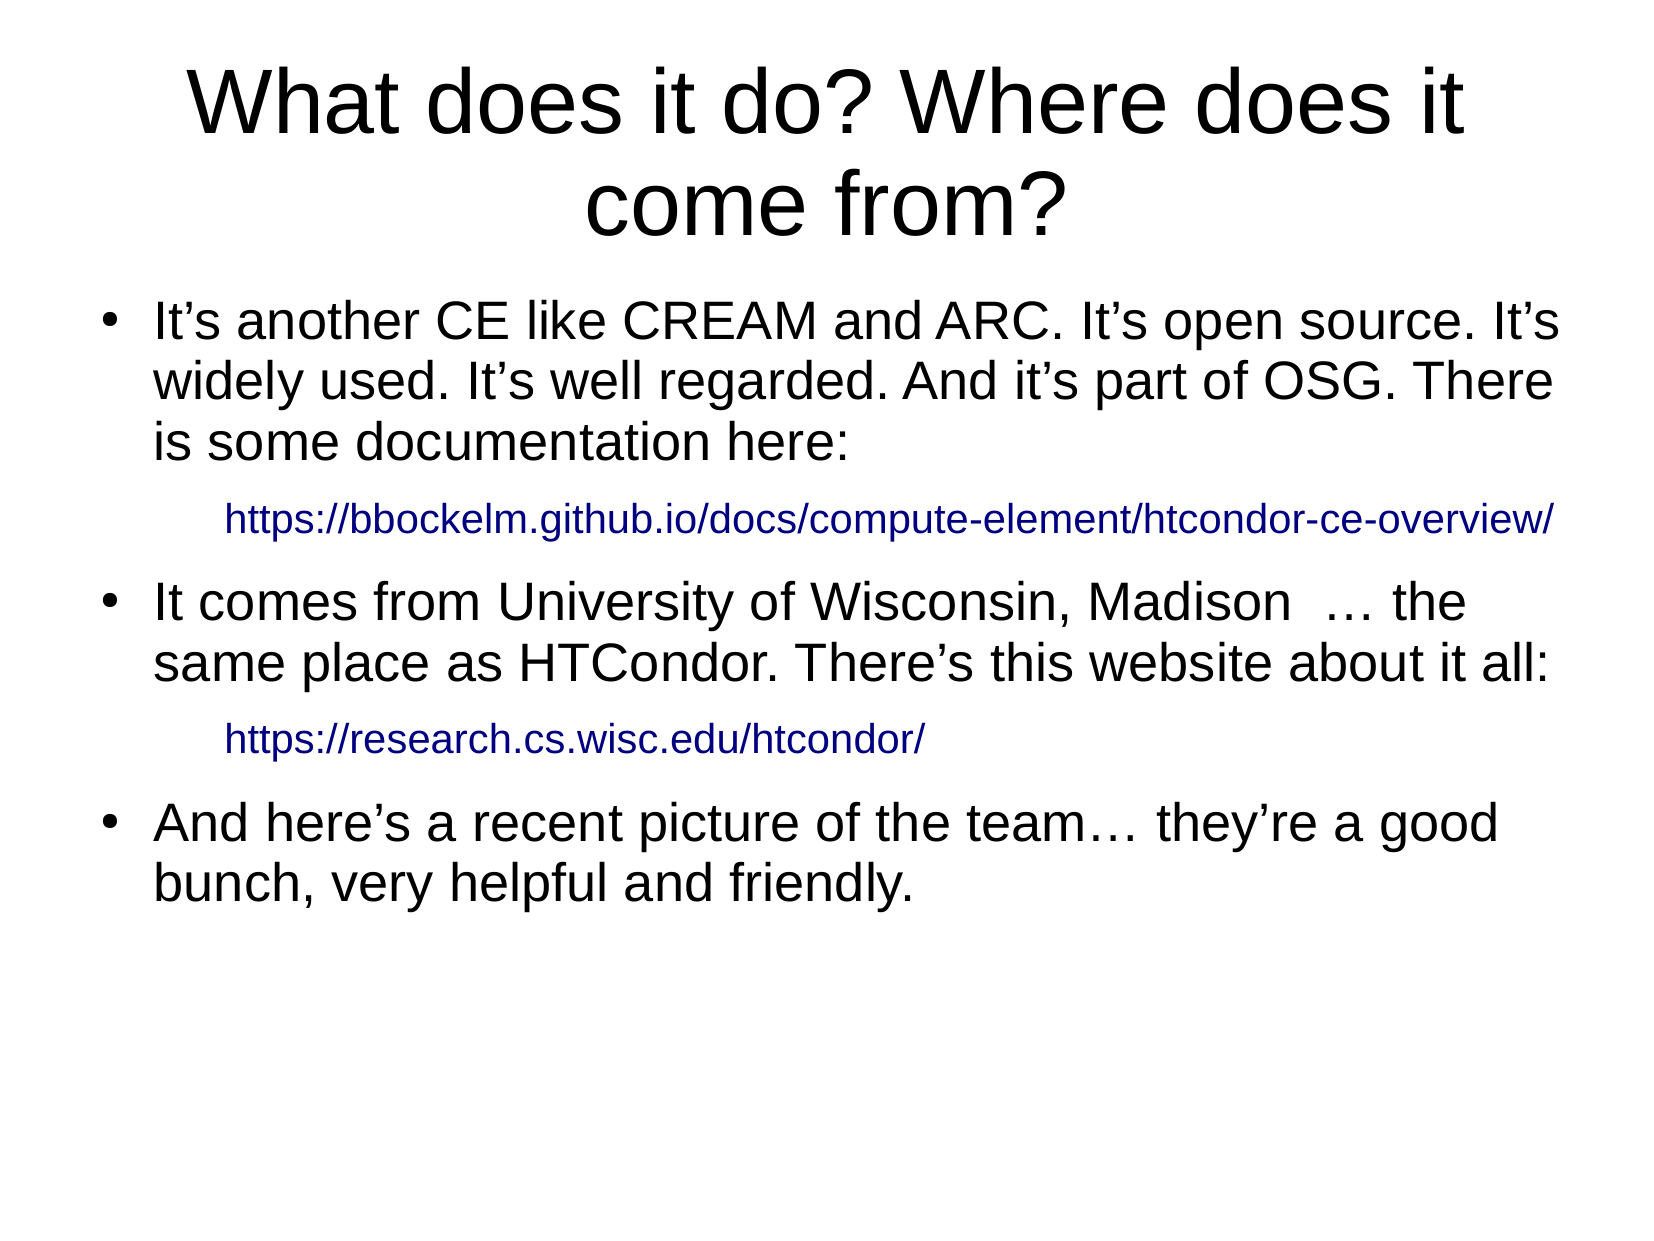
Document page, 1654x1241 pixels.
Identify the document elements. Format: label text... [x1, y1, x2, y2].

list It’s another CE like CREAM and ARC. It’s open source. It’s widely used. It’s well regarded. And it’s part of OSG. There is some documentation here: https://bbockelm.github.io/docs/compute-element/htcondor-ce-overview/ It comes from University of Wisconsin, Madison … the same place as HTCondor. There’s this website about it all: https://research.cs.wisc.edu/htcondor/ And here’s a recent picture of the team… they’re a good bunch, very helpful and friendly. [82, 290, 1571, 1010]
title What does it do? Where does it come from? [82, 49, 1571, 257]
